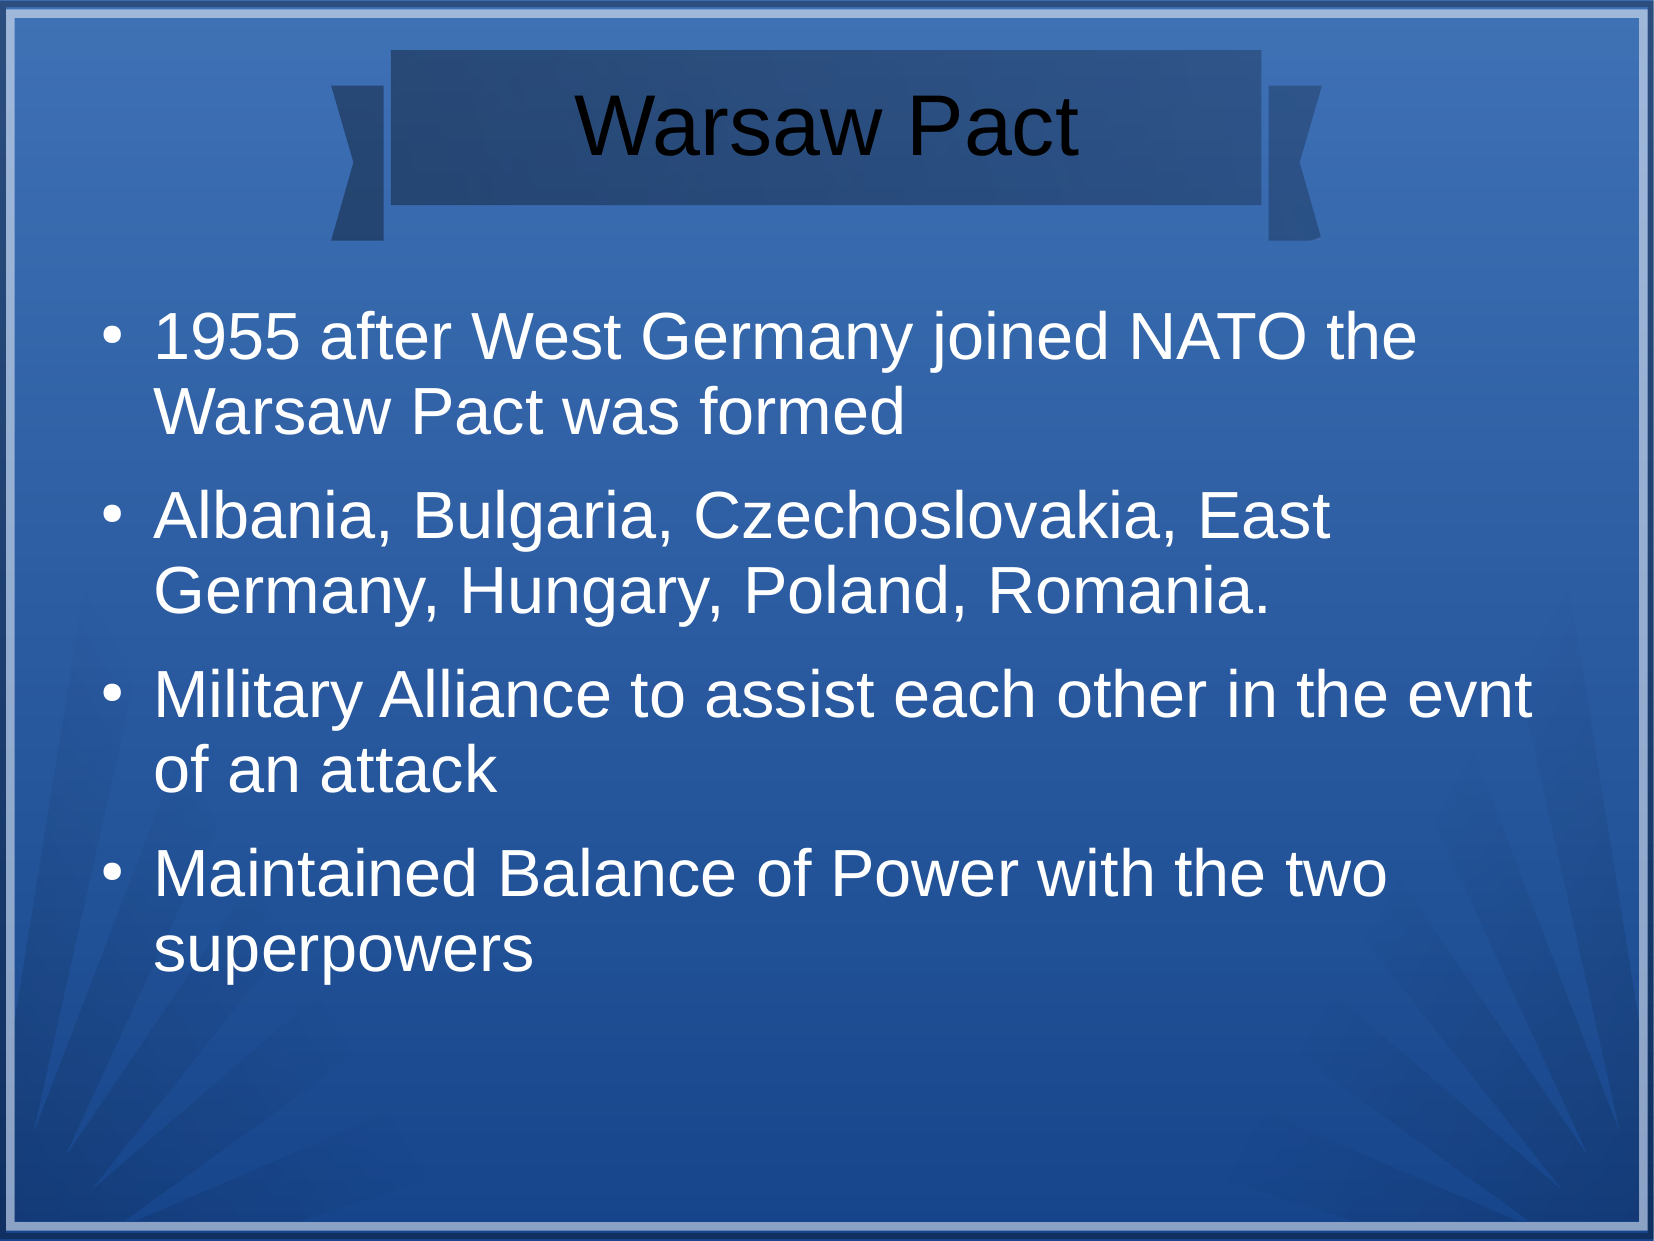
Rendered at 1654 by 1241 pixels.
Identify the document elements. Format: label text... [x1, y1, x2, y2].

title Warsaw Pact [389, 47, 1264, 205]
list 1955 after West Germany joined NATO the Warsaw Pact was formed Albania, Bulgaria, Czechoslovakia, East Germany, Hungary, Poland, Romania. Military Alliance to assist each other in the evnt of an attack Maintained Balance of Power with the two superpowers [82, 299, 1571, 1241]
